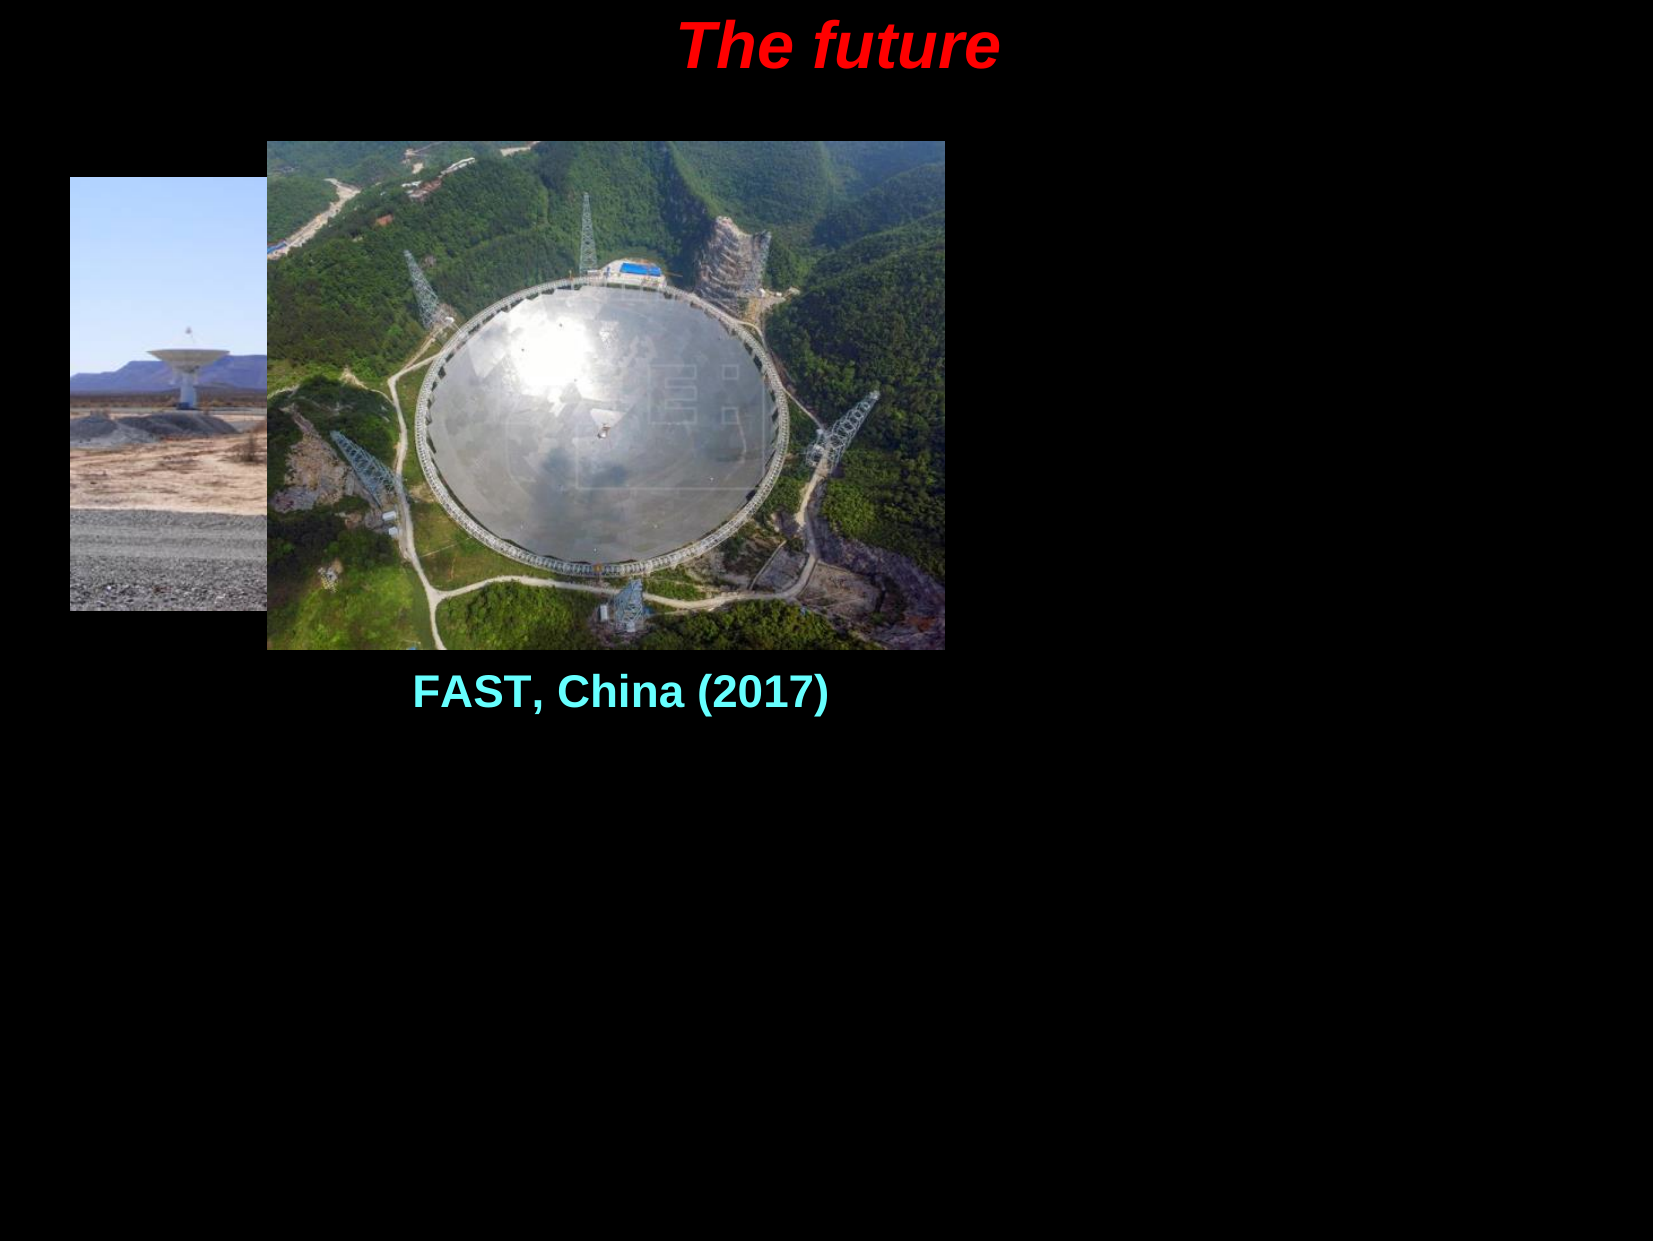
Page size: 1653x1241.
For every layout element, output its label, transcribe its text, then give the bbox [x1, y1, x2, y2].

text_box FAST, China (2017) [397, 661, 875, 745]
picture [70, 141, 945, 650]
text_box The future [640, 15, 1021, 83]
